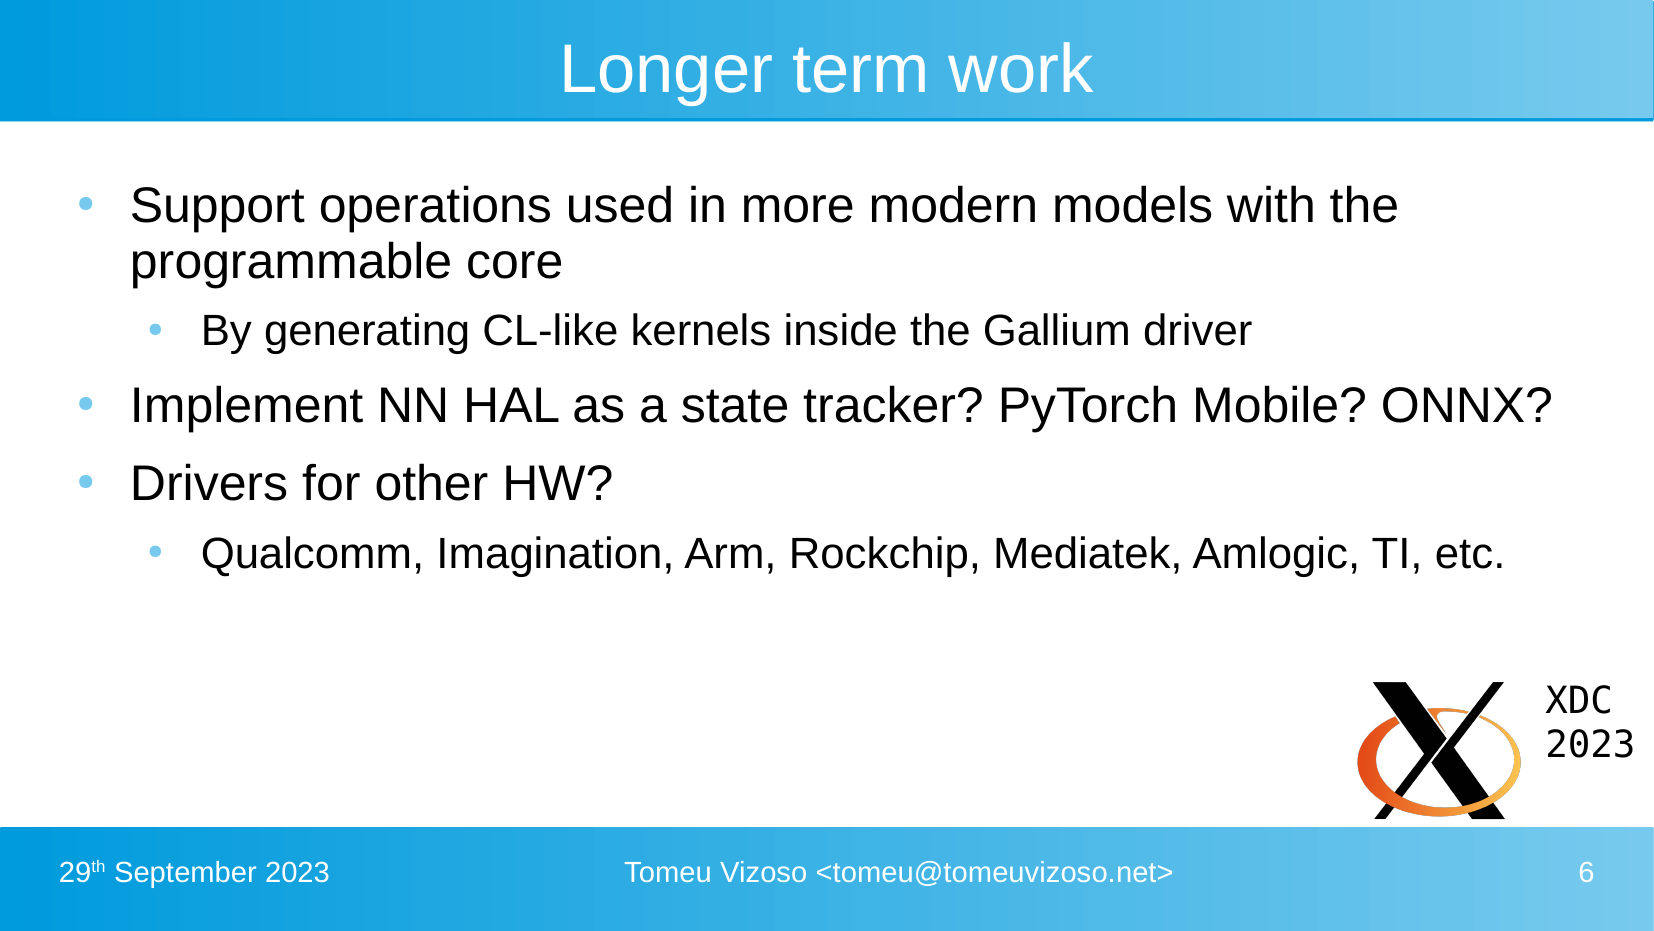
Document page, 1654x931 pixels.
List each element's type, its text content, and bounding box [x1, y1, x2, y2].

picture [1342, 768, 1536, 828]
list Support operations used in more modern models with the programmable core By generating CL-like kernels inside the Gallium driver Implement NN HAL as a state tracker? PyTorch Mobile? ONNX? Drivers for other HW? Qualcomm, Imagination, Arm, Rockchip, Mediatek, Amlogic, TI, etc. [59, 177, 1595, 768]
title Longer term work [59, 29, 1595, 108]
